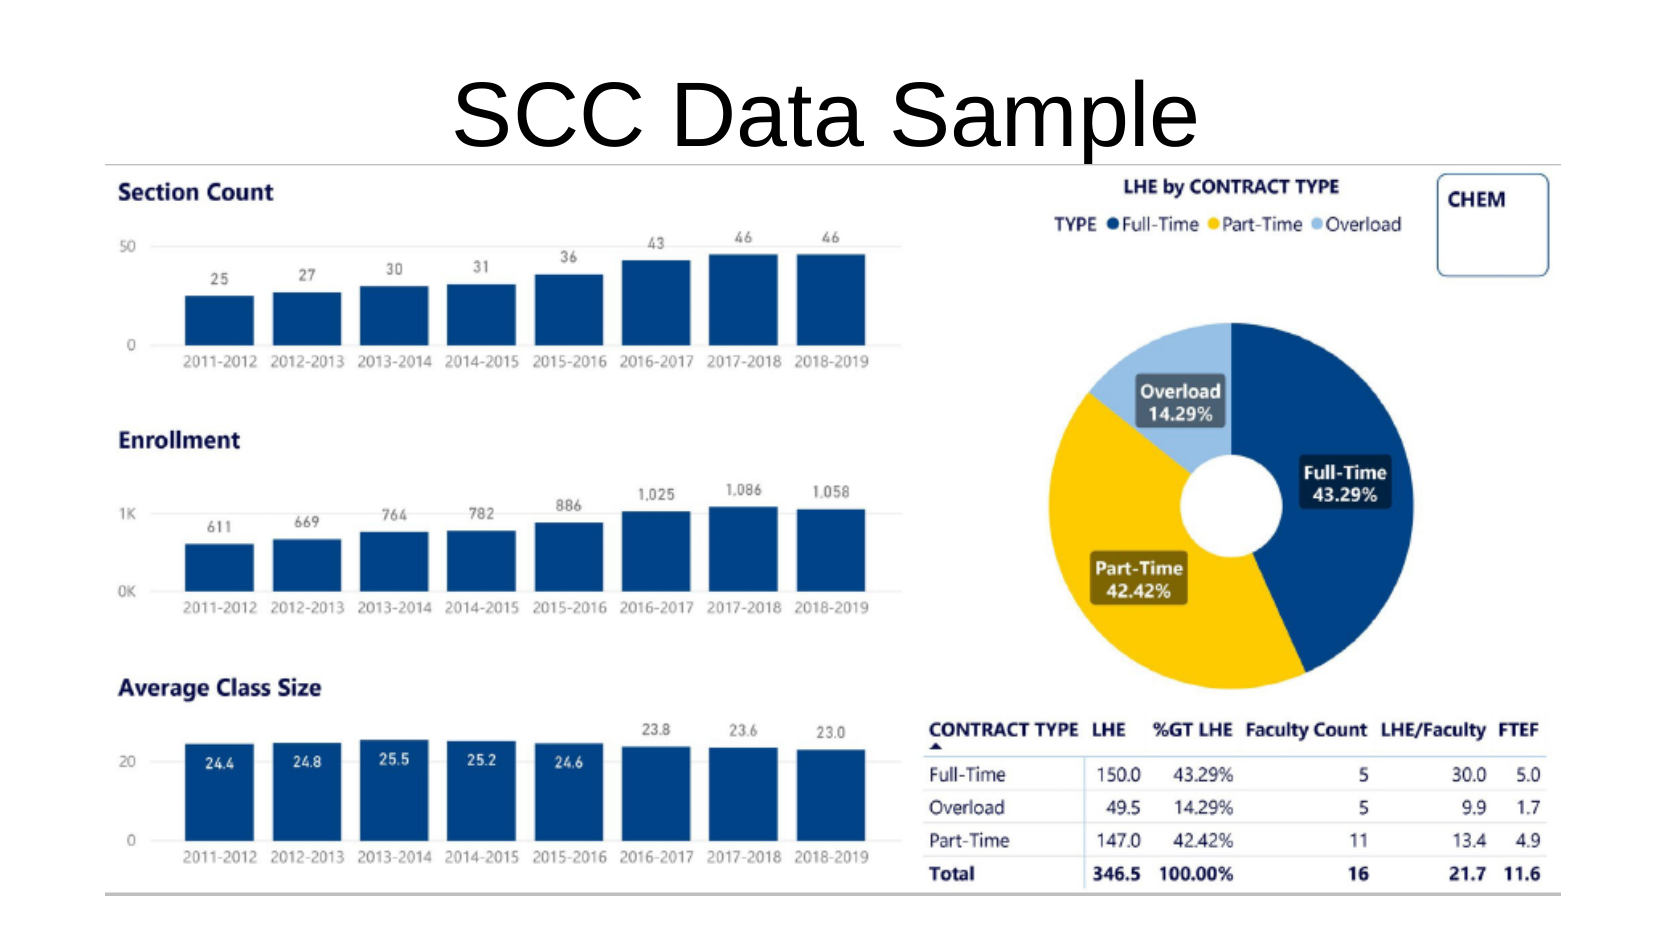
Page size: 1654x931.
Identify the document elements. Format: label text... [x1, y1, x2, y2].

picture [105, 164, 1561, 896]
title SCC Data Sample [82, 37, 1571, 193]
